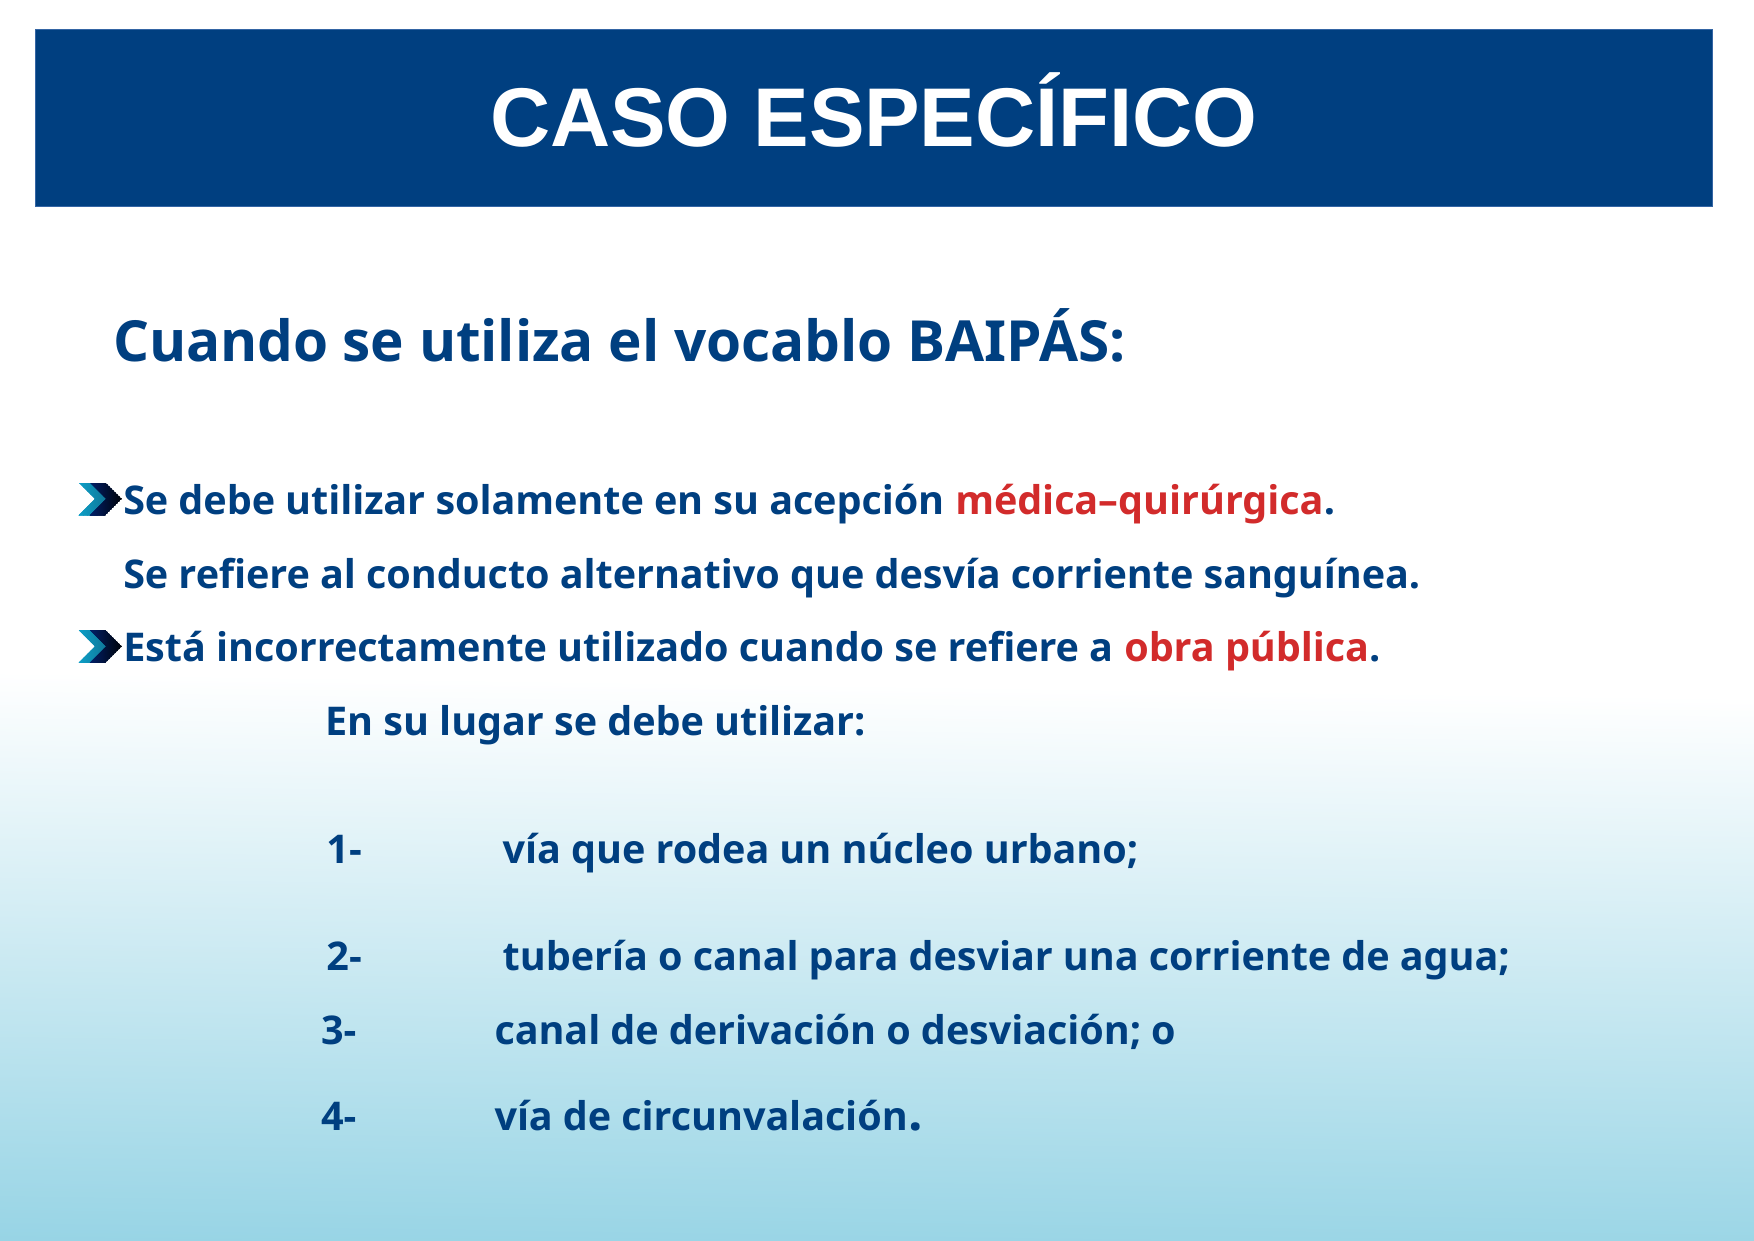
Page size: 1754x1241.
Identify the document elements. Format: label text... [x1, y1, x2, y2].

list Cuando se utiliza el vocablo BAIPÁS: Se debe utilizar solamente en su acepción médica–quirúrgica. Se refiere al conducto alternativo que desvía corriente sanguínea. Está incorrectamente utilizado cuando se refiere a obra pública. En su lugar se debe utilizar: vía que rodea un núcleo urbano; tubería o canal para desviar una corriente de agua; canal de derivación o desviación; o vía de circunvalación. [64, 224, 1696, 1217]
text_box CASO ESPECÍFICO [35, 29, 1713, 207]
